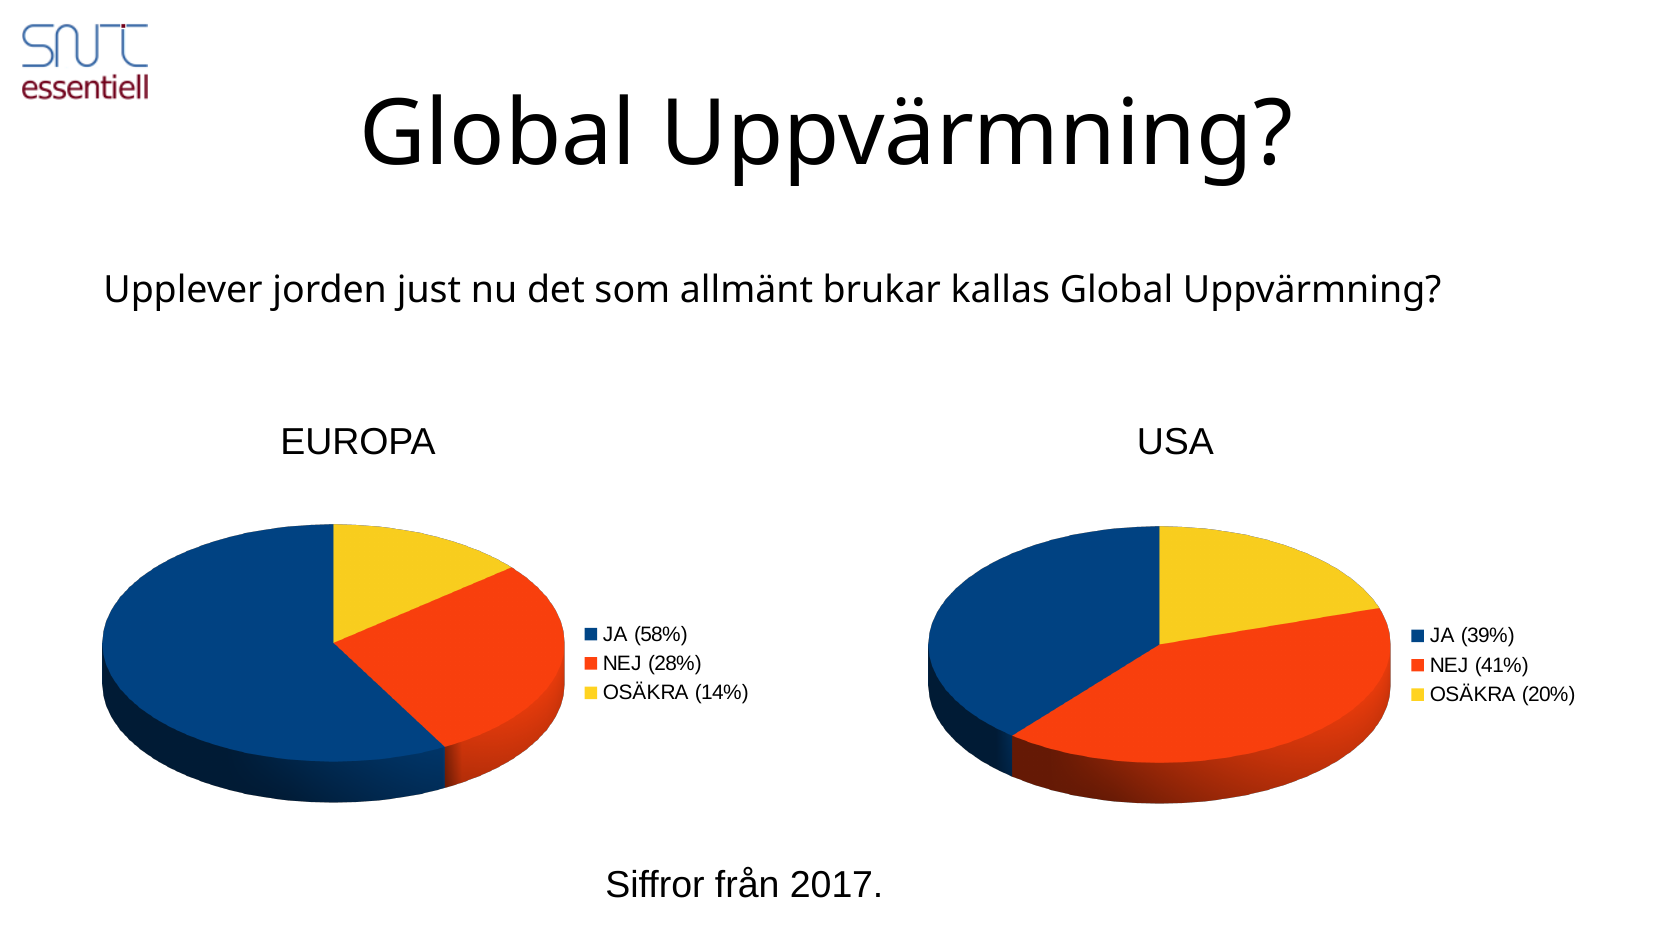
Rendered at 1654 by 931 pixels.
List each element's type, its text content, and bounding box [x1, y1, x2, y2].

picture [22, 0, 148, 125]
text_box Upplever jorden just nu det som allmänt brukar kallas Global Uppvärmning? [88, 255, 1595, 325]
chart [88, 441, 768, 886]
text_box Siffror från 2017. [590, 856, 916, 914]
text_box EUROPA [265, 413, 473, 473]
chart [915, 442, 1595, 888]
title Global Uppvärmning? [82, 51, 1571, 207]
text_box USA [1122, 413, 1241, 473]
